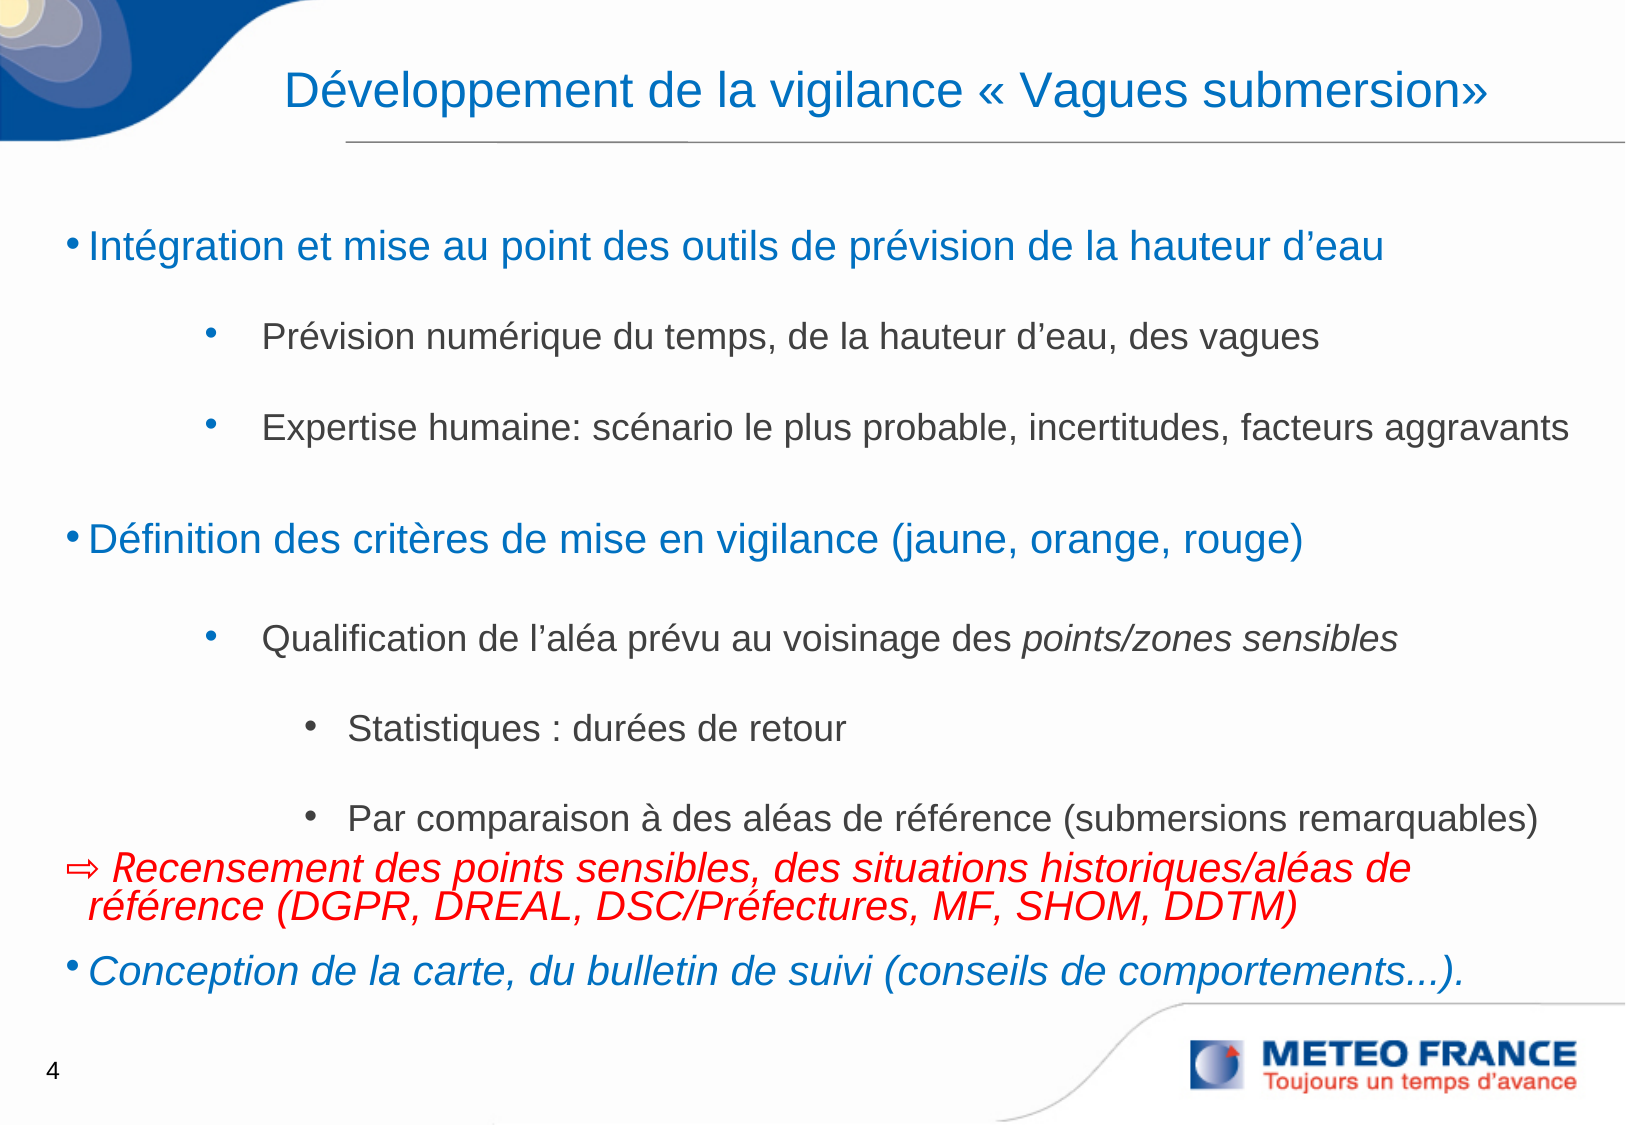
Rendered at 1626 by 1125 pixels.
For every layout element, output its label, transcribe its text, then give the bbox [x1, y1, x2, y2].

picture [0, 0, 1626, 1125]
list Intégration et mise au point des outils de prévision de la hauteur d’eau Prévision numérique du temps, de la hauteur d’eau, des vagues Expertise humaine: scénario le plus probable, incertitudes, facteurs aggravants Définition des critères de mise en vigilance (jaune, orange, rouge) Qualification de l’aléa prévu au voisinage des points/zones sensibles Statistiques : durées de retour Par comparaison à des aléas de référence (submersions remarquables) ⇨ Recensement des points sensibles, des situations historiques/aléas de référence (DGPR, DREAL, DSC/Préfectures, MF, SHOM, DDTM) Conception de la carte, du bulletin de suivi (conseils de comportements...). [59, 147, 1583, 1098]
title Développement de la vigilance « Vagues submersion» [269, 54, 1522, 129]
